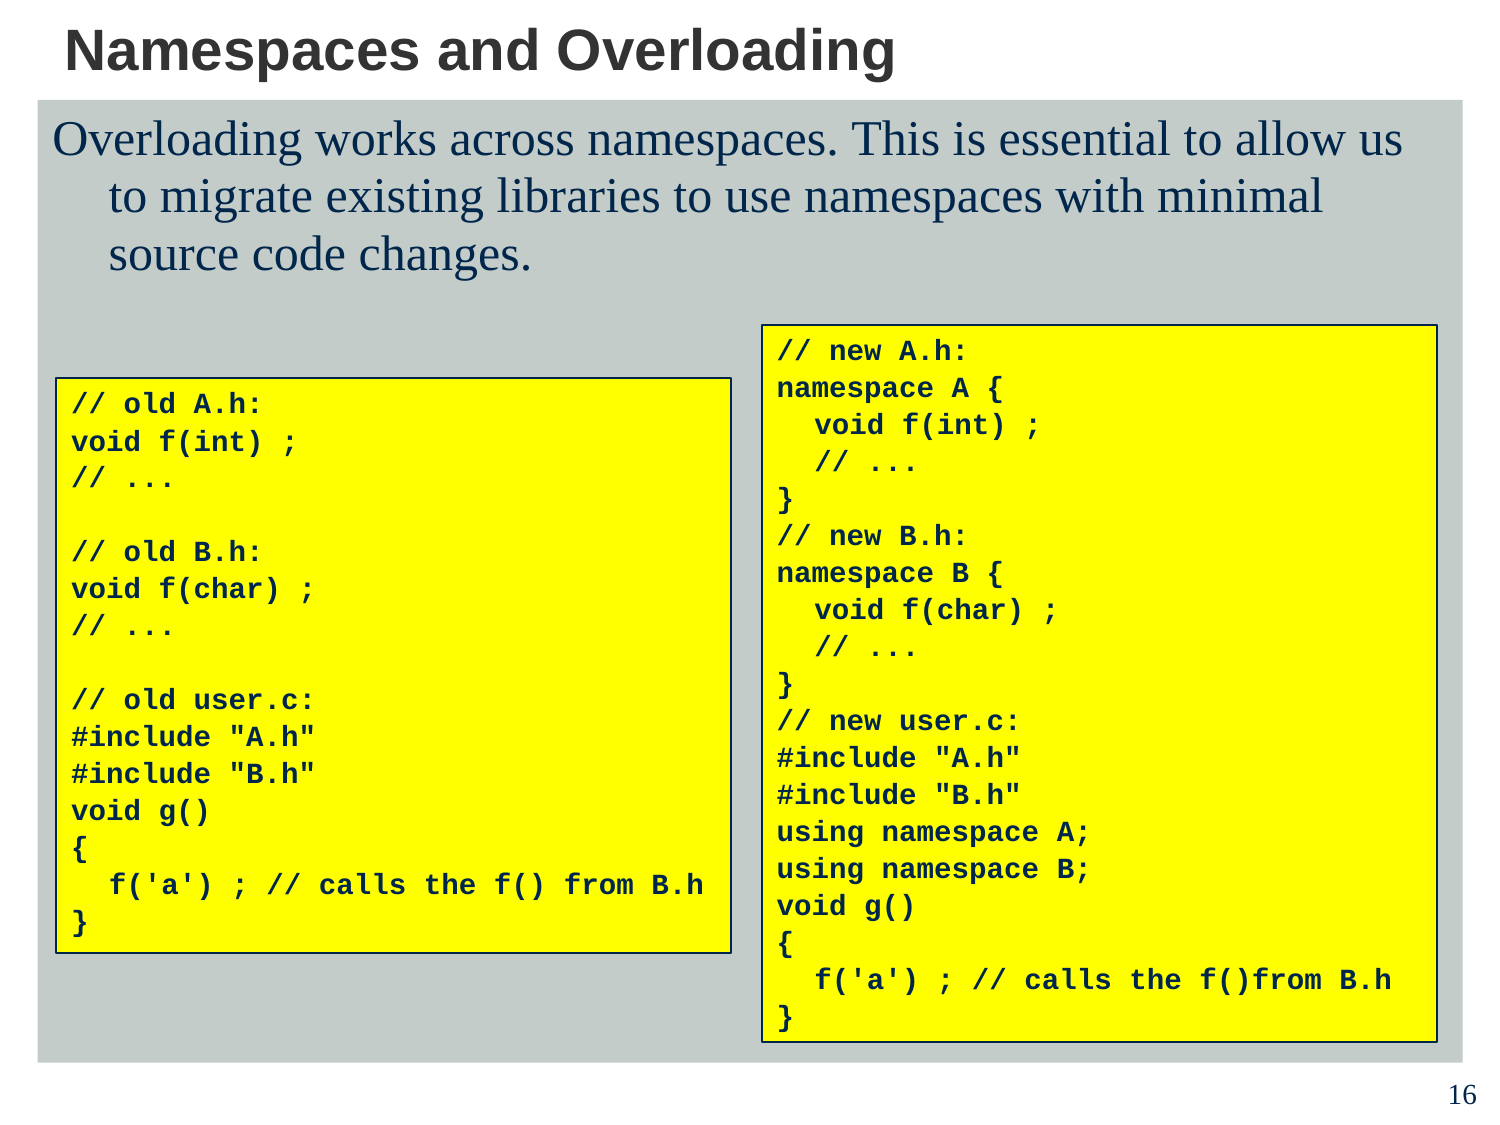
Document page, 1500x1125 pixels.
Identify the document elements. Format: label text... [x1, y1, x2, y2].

title Namespaces and Overloading [50, 0, 1450, 91]
list Overloading works across namespaces. This is essential to allow us to migrate existing libraries to use namespaces with minimal source code changes. [37, 99, 1463, 1063]
text_box // old A.h: void f(int) ; // ... // old B.h: void f(char) ; // ... // old user.c: #include "A.h" #include "B.h" void g() { f('a') ; // calls the f() from B.h } [56, 378, 732, 985]
text_box // new A.h: namespace A { void f(int) ; // ... } // new B.h: namespace B { void f(char) ; // ... } // new user.c: #include "A.h" #include "B.h" using namespace A; using namespace B; void g() { f('a') ; // calls the f()from B.h } [761, 324, 1437, 1125]
